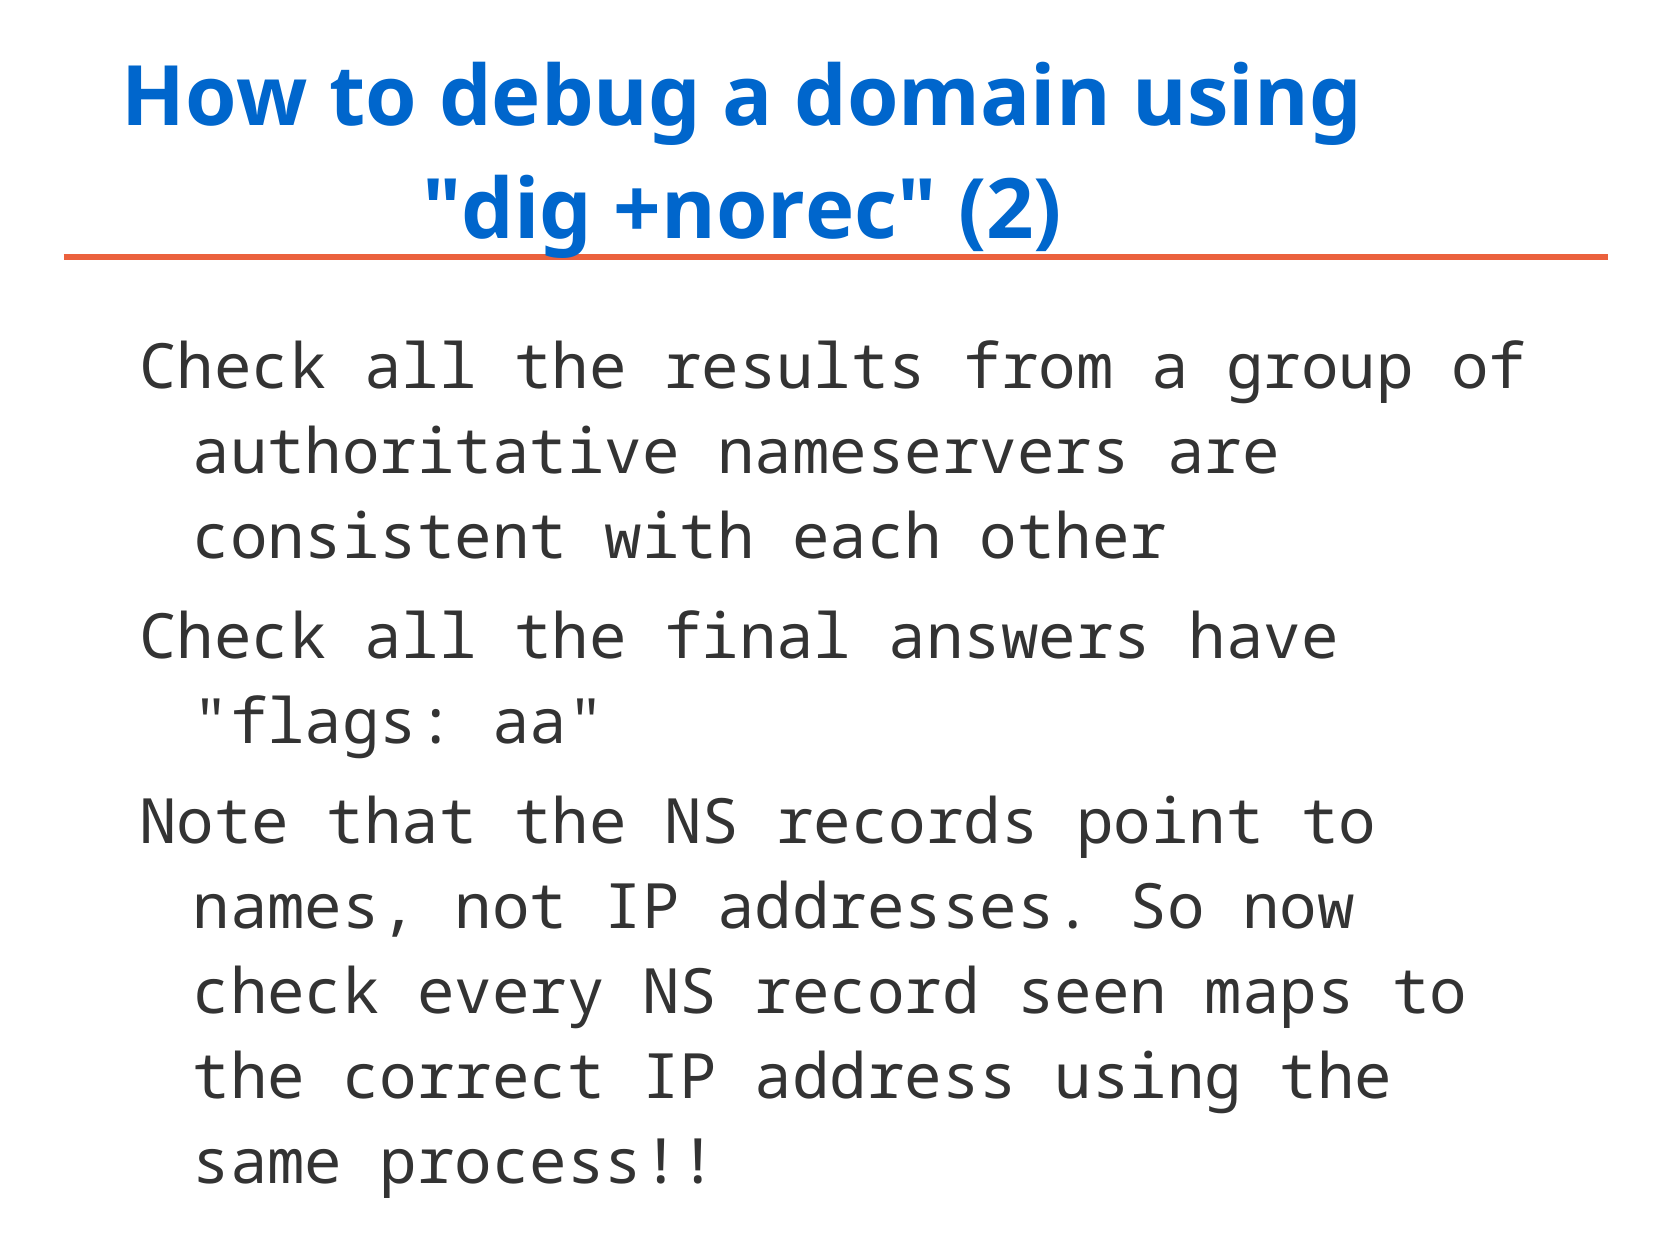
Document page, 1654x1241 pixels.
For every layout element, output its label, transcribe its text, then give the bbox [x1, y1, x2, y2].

list Check all the results from a group of authoritative nameservers are consistent with each other Check all the final answers have "flags: aa" Note that the NS records point to names, not IP addresses. So now check every NS record seen maps to the correct IP address using the same process!! [121, 322, 1561, 1133]
title How to debug a domain using "dig +norec" (2) [121, 46, 1534, 254]
